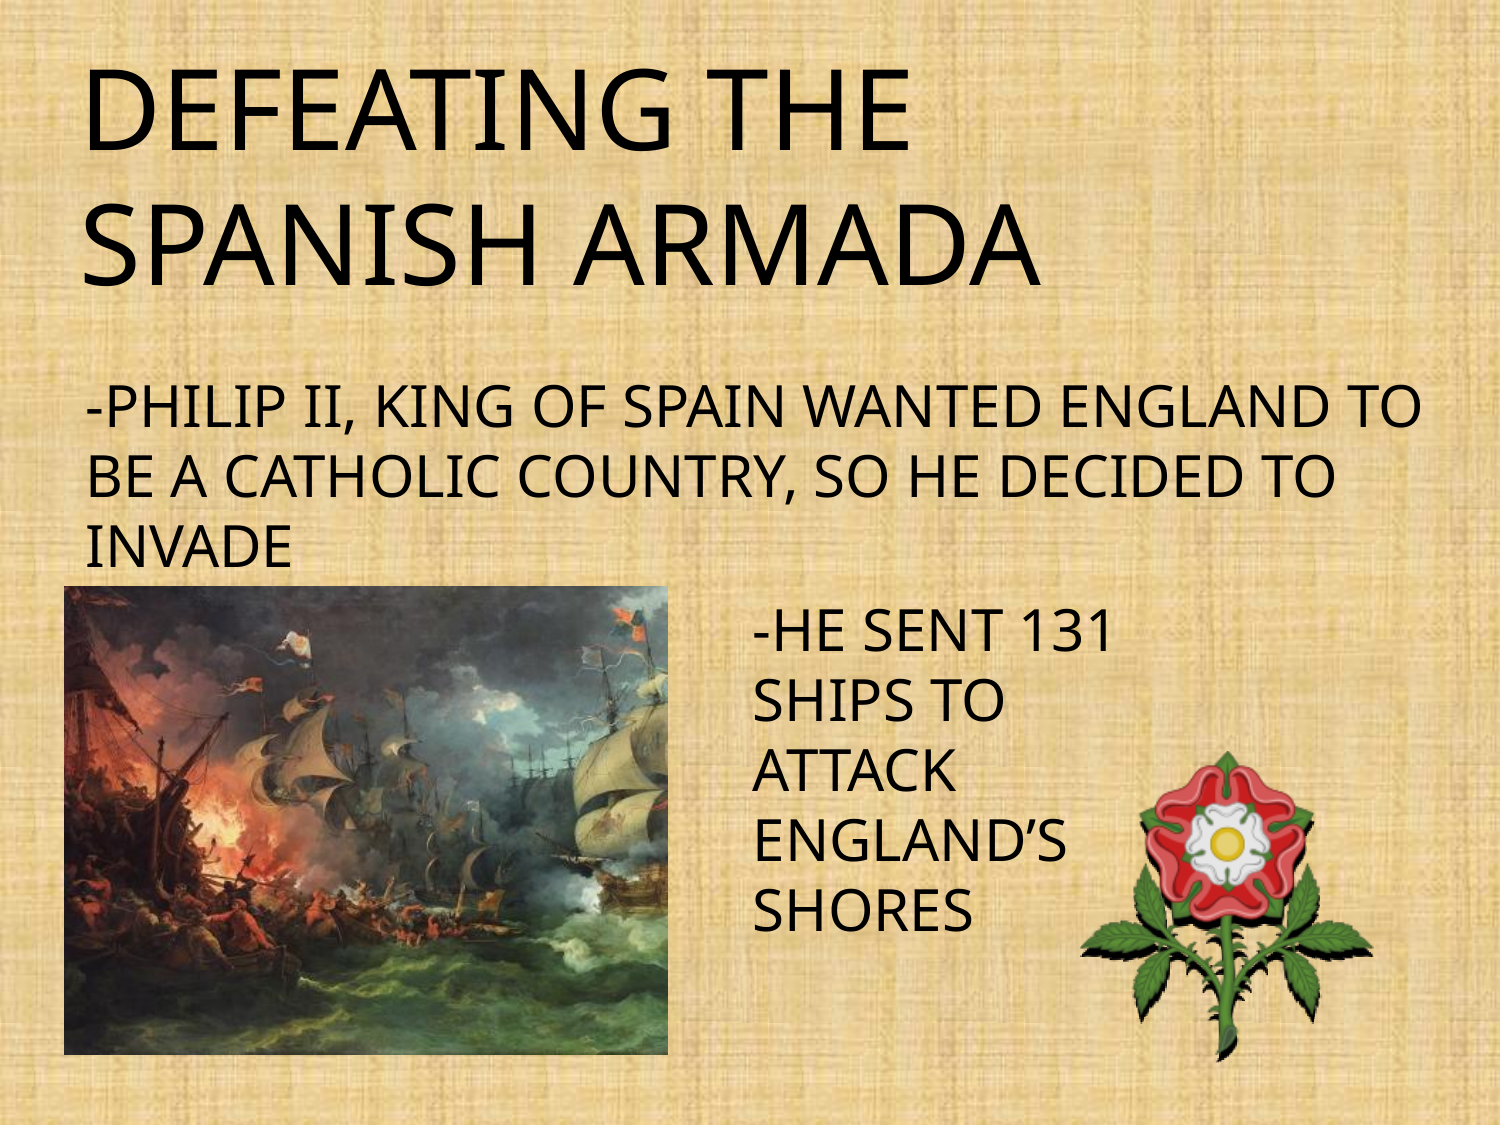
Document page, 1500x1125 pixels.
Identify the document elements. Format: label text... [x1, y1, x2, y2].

text_box -HE SENT 131 SHIPS TO ATTACK ENGLAND’S SHORES [738, 586, 1140, 951]
picture [0, 0, 1500, 1125]
text_box -PHILIP II, KING OF SPAIN WANTED ENGLAND TO BE A CATHOLIC COUNTRY, SO HE DECIDED TO INVADE [70, 361, 1500, 587]
text_box DEFEATING THE SPANISH ARMADA [64, 30, 1306, 316]
